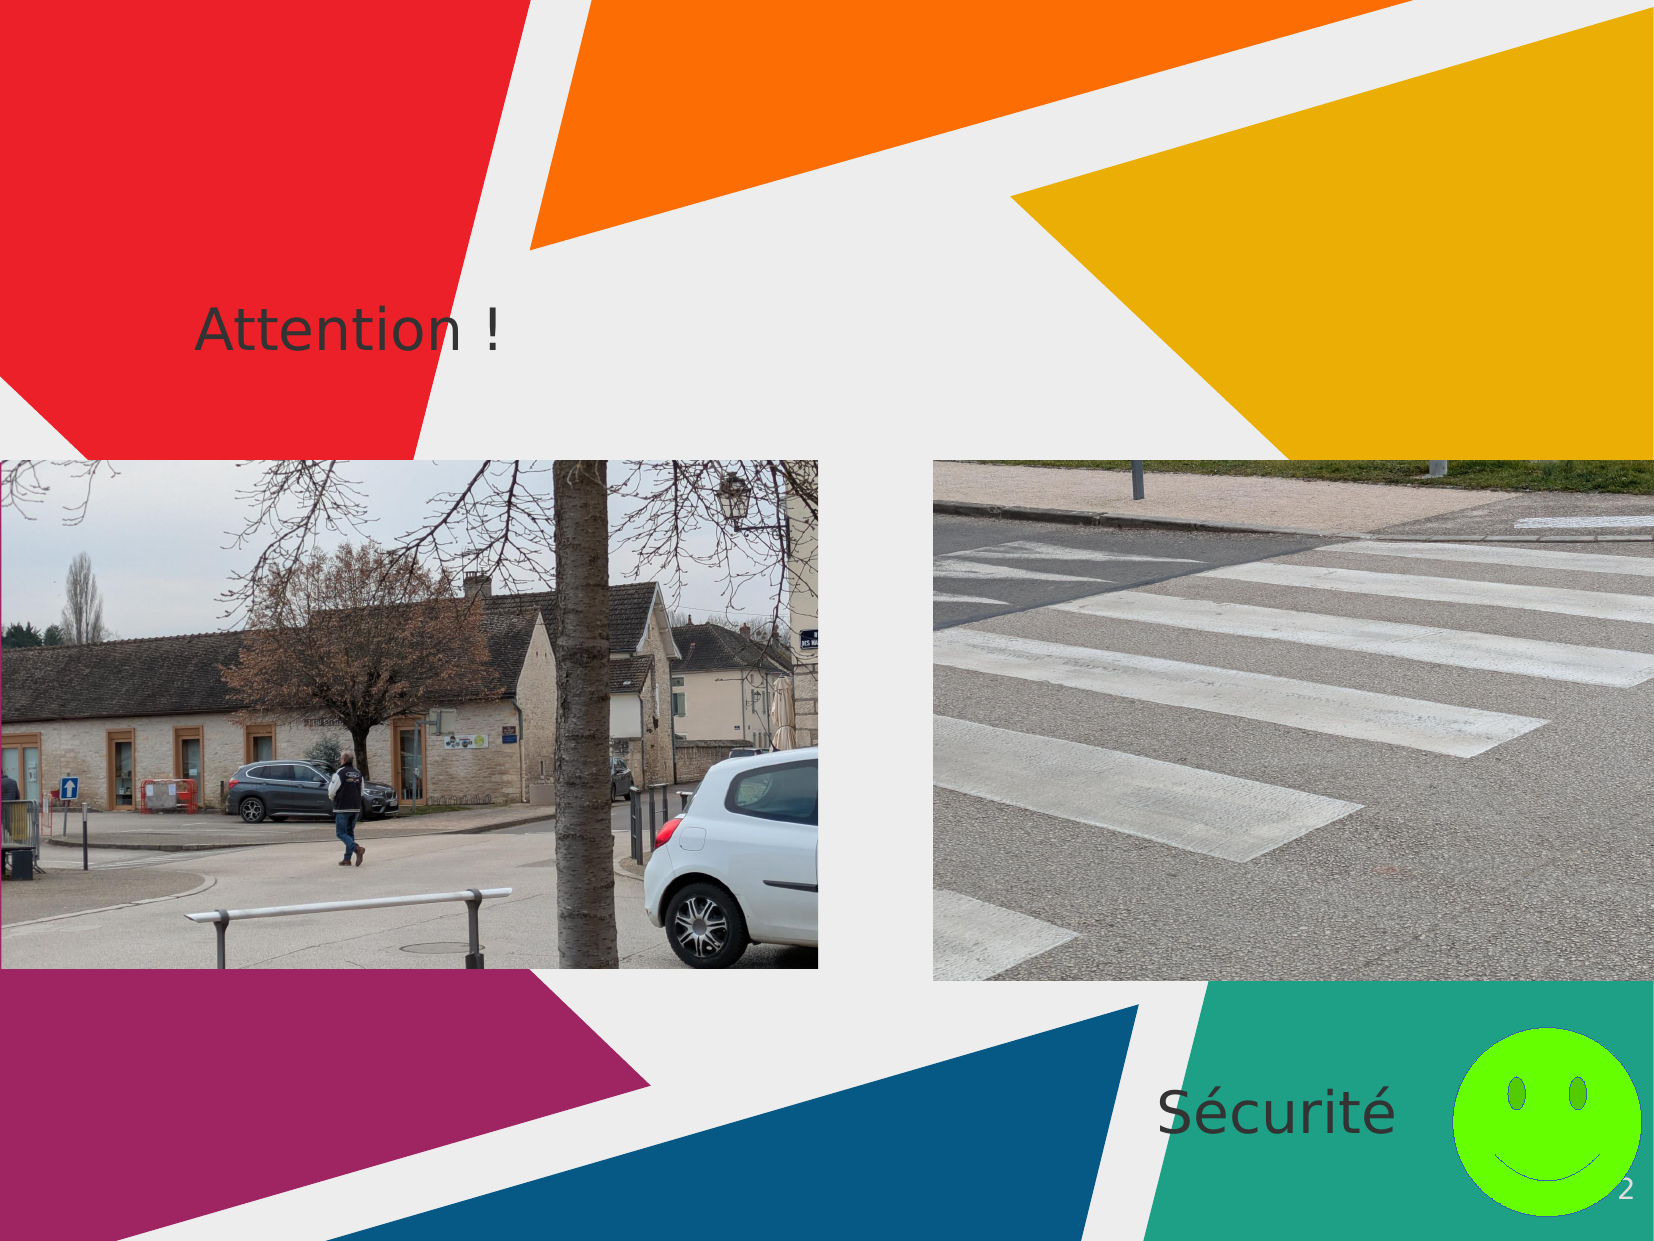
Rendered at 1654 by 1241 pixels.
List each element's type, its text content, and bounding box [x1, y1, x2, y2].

picture [1, 460, 819, 969]
title Attention ! [0, 226, 718, 434]
text_box [1452, 1027, 1642, 1217]
picture [933, 460, 1654, 981]
title Sécurité [936, 1009, 1654, 1217]
